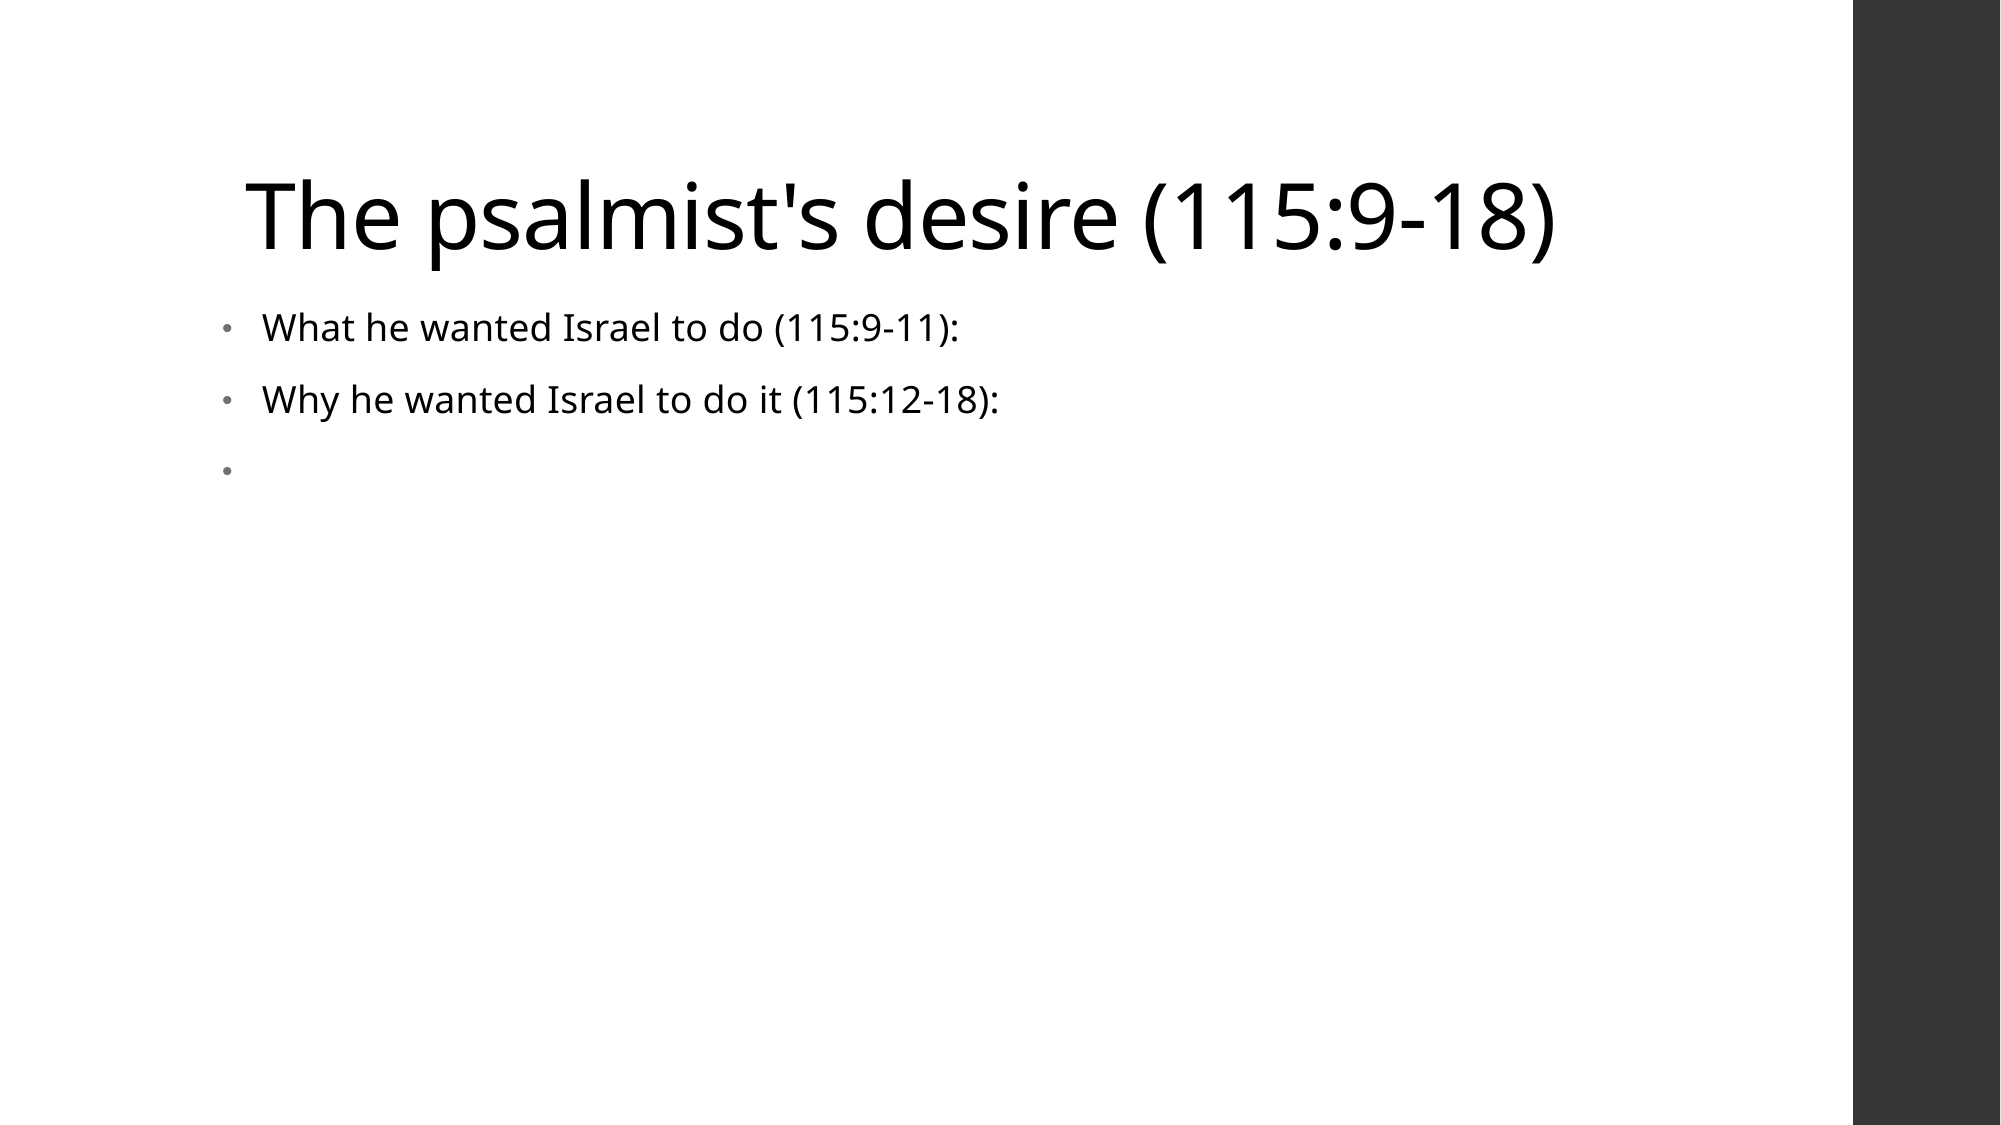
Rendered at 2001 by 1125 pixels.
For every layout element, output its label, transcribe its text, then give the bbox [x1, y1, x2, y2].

list What he wanted Israel to do (115:9-11): Why he wanted Israel to do it (115:12-18): [206, 299, 1617, 1014]
title The psalmist's desire (115:9-18) [206, 60, 1797, 278]
